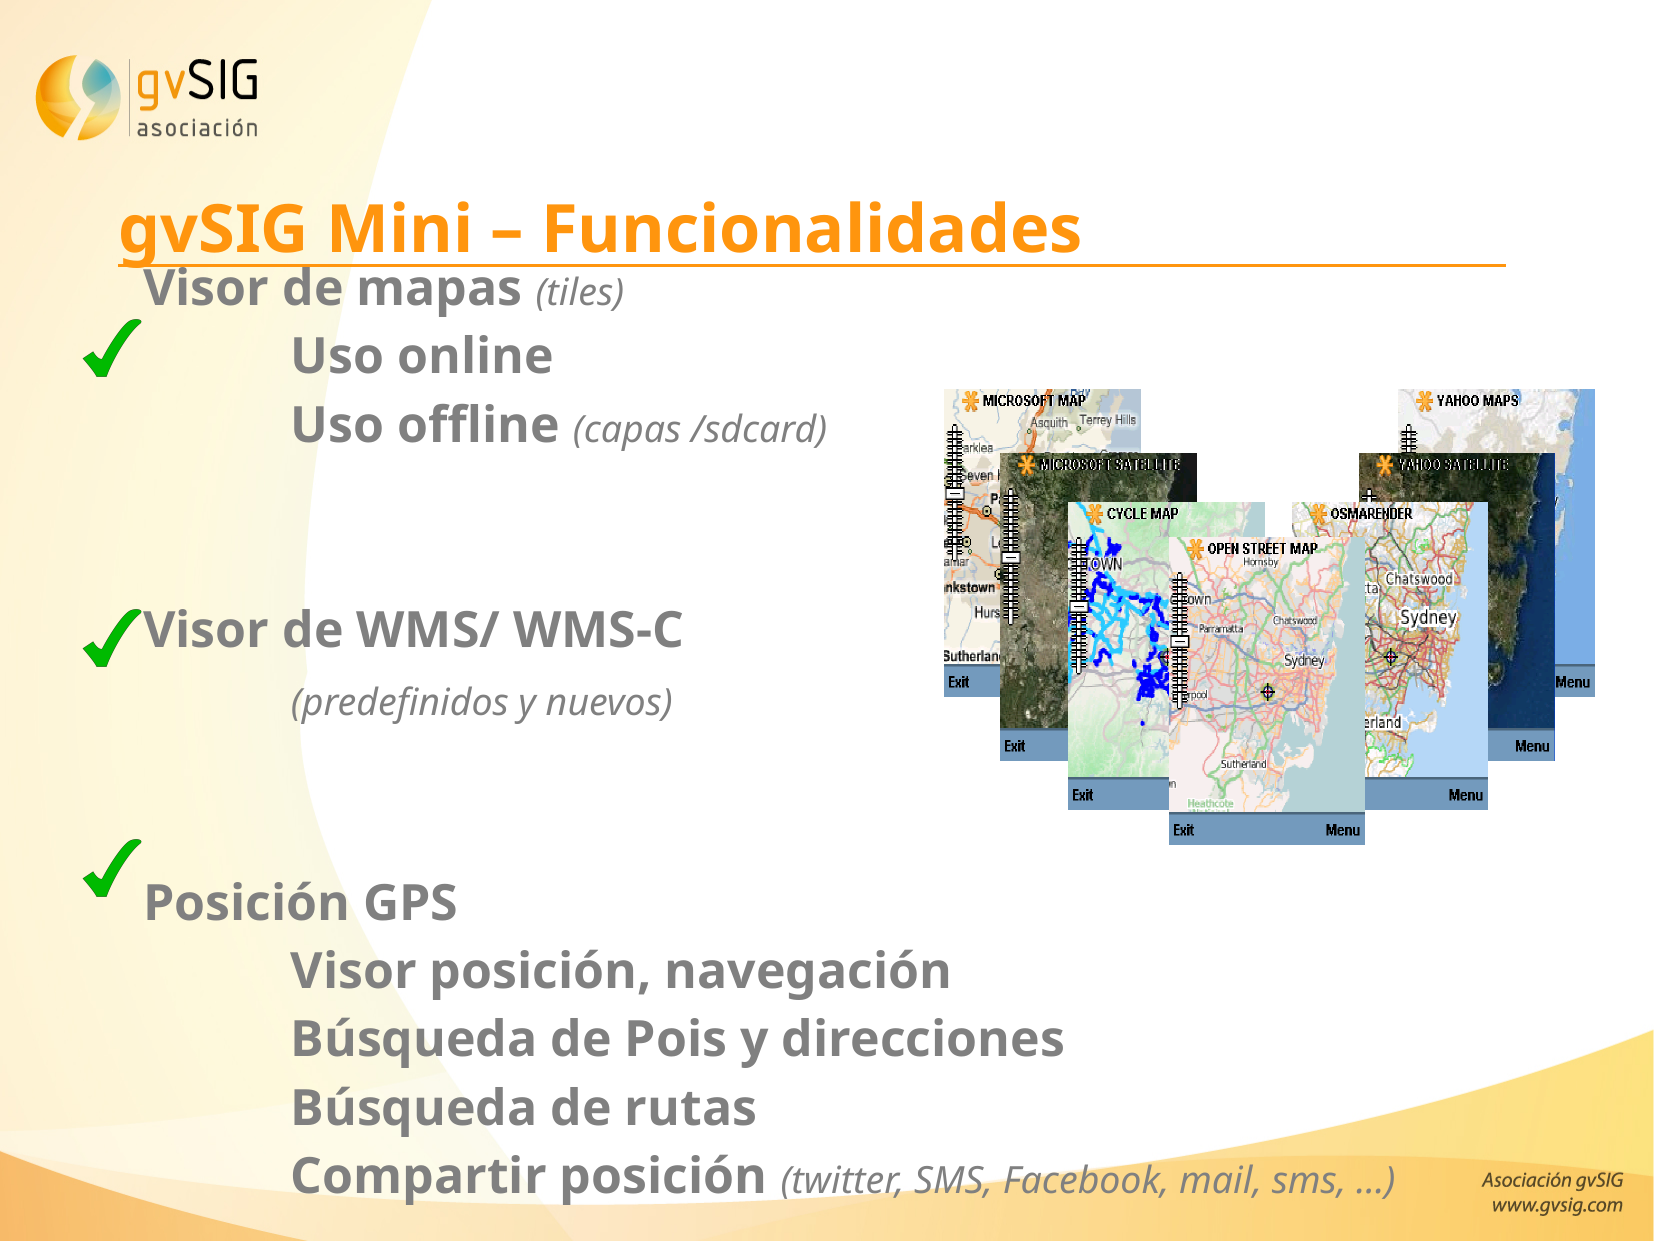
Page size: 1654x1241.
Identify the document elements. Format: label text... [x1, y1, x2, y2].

text_box Visor de mapas (tiles) Uso online Uso offline (capas /sdcard) Visor de WMS/ WMS-C (predefinidos y nuevos) Posición GPS Visor posición, navegación Búsqueda de Pois y direcciones Búsqueda de rutas Compartir posición (twitter, SMS, Facebook, mail, sms, ...) [143, 322, 1595, 1138]
picture [0, 0, 1654, 1241]
title gvSIG Mini – Funcionalidades [118, 177, 1607, 276]
